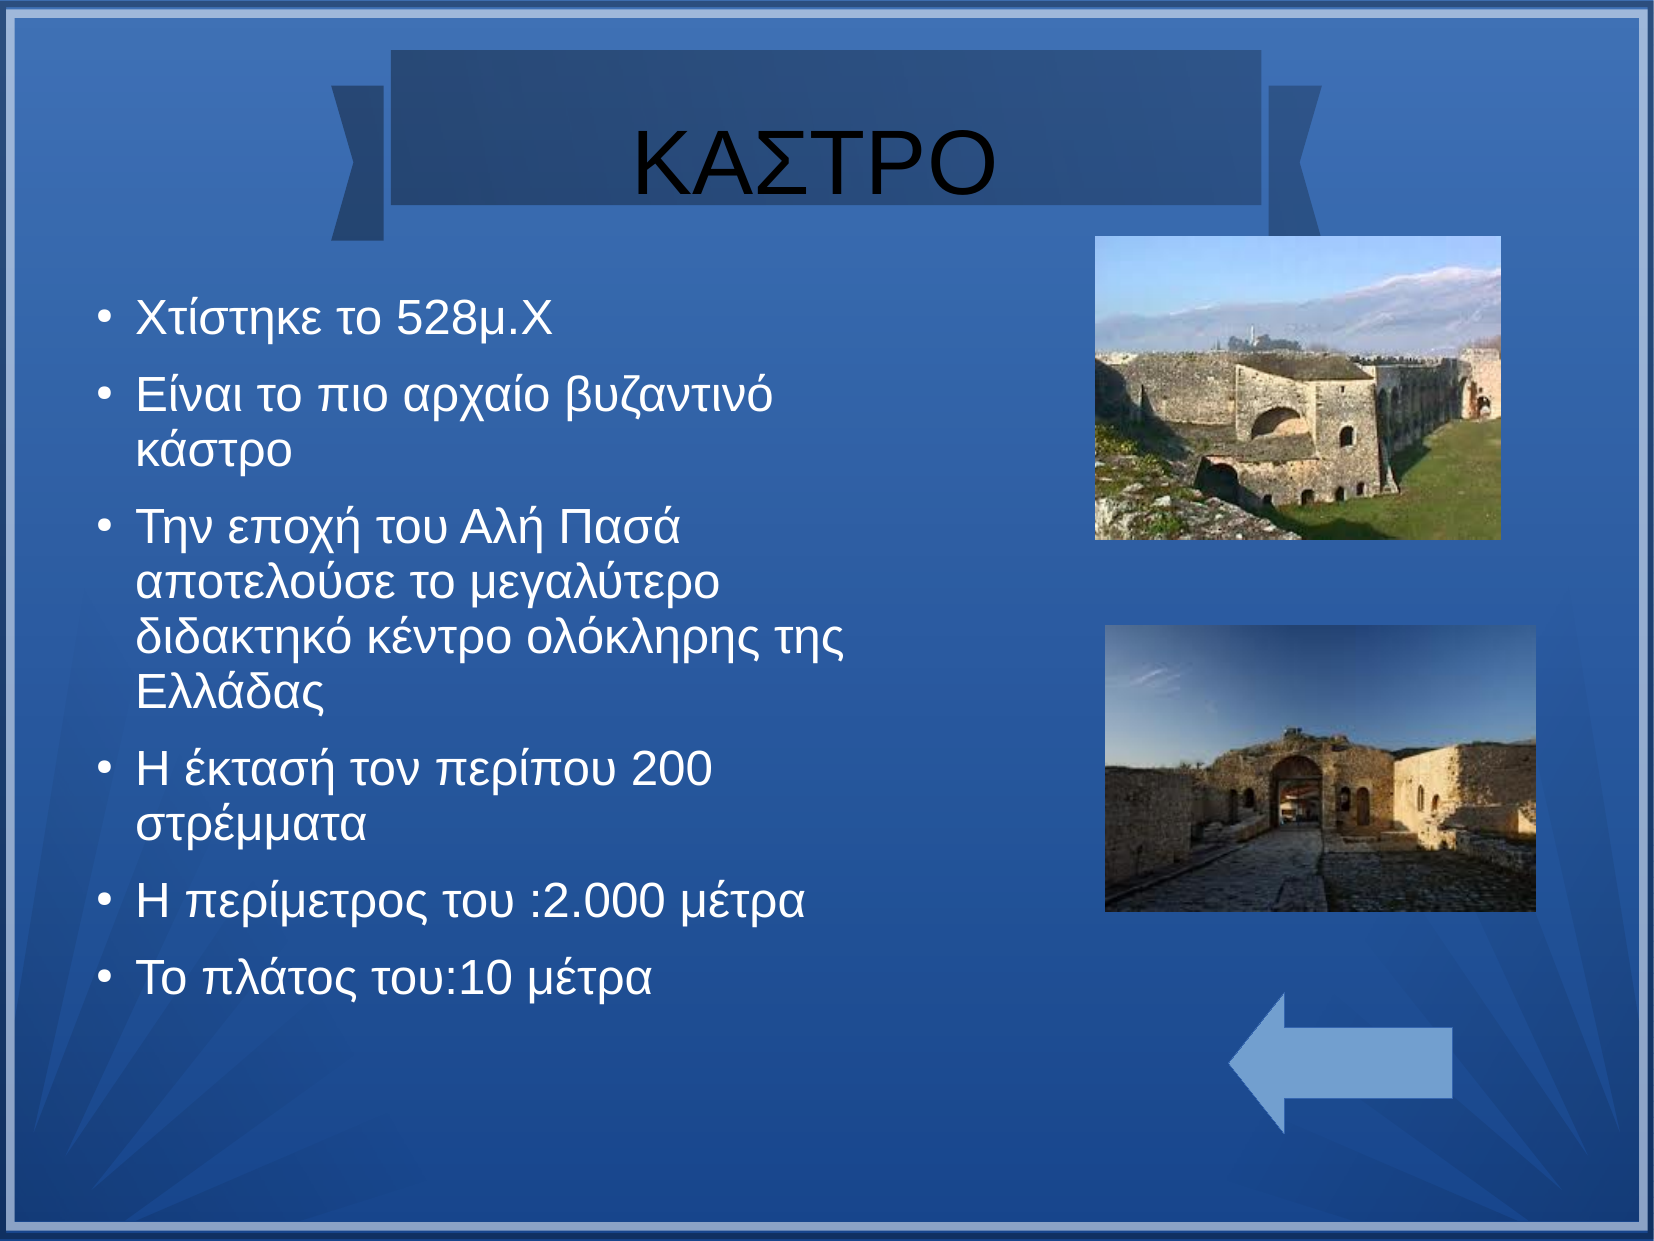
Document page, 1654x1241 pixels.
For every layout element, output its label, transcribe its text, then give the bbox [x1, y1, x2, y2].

list Χτίστηκε το 528μ.Χ Είναι το πιο αρχαίο βυζαντινό κάστρο Την εποχή του Αλή Πασά αποτελούσε το μεγαλύτερο διδακτηκό κέντρο ολόκληρης της Ελλάδας Η έκτασή τον περίπου 200 στρέμματα Η περίμετρος του :2.000 μέτρα Το πλάτος του:10 μέτρα [82, 290, 886, 1010]
text_box [1228, 992, 1453, 1134]
picture [1095, 236, 1501, 540]
title ΚΑΣΤΡΟ [70, 59, 1559, 267]
picture [1105, 625, 1536, 912]
